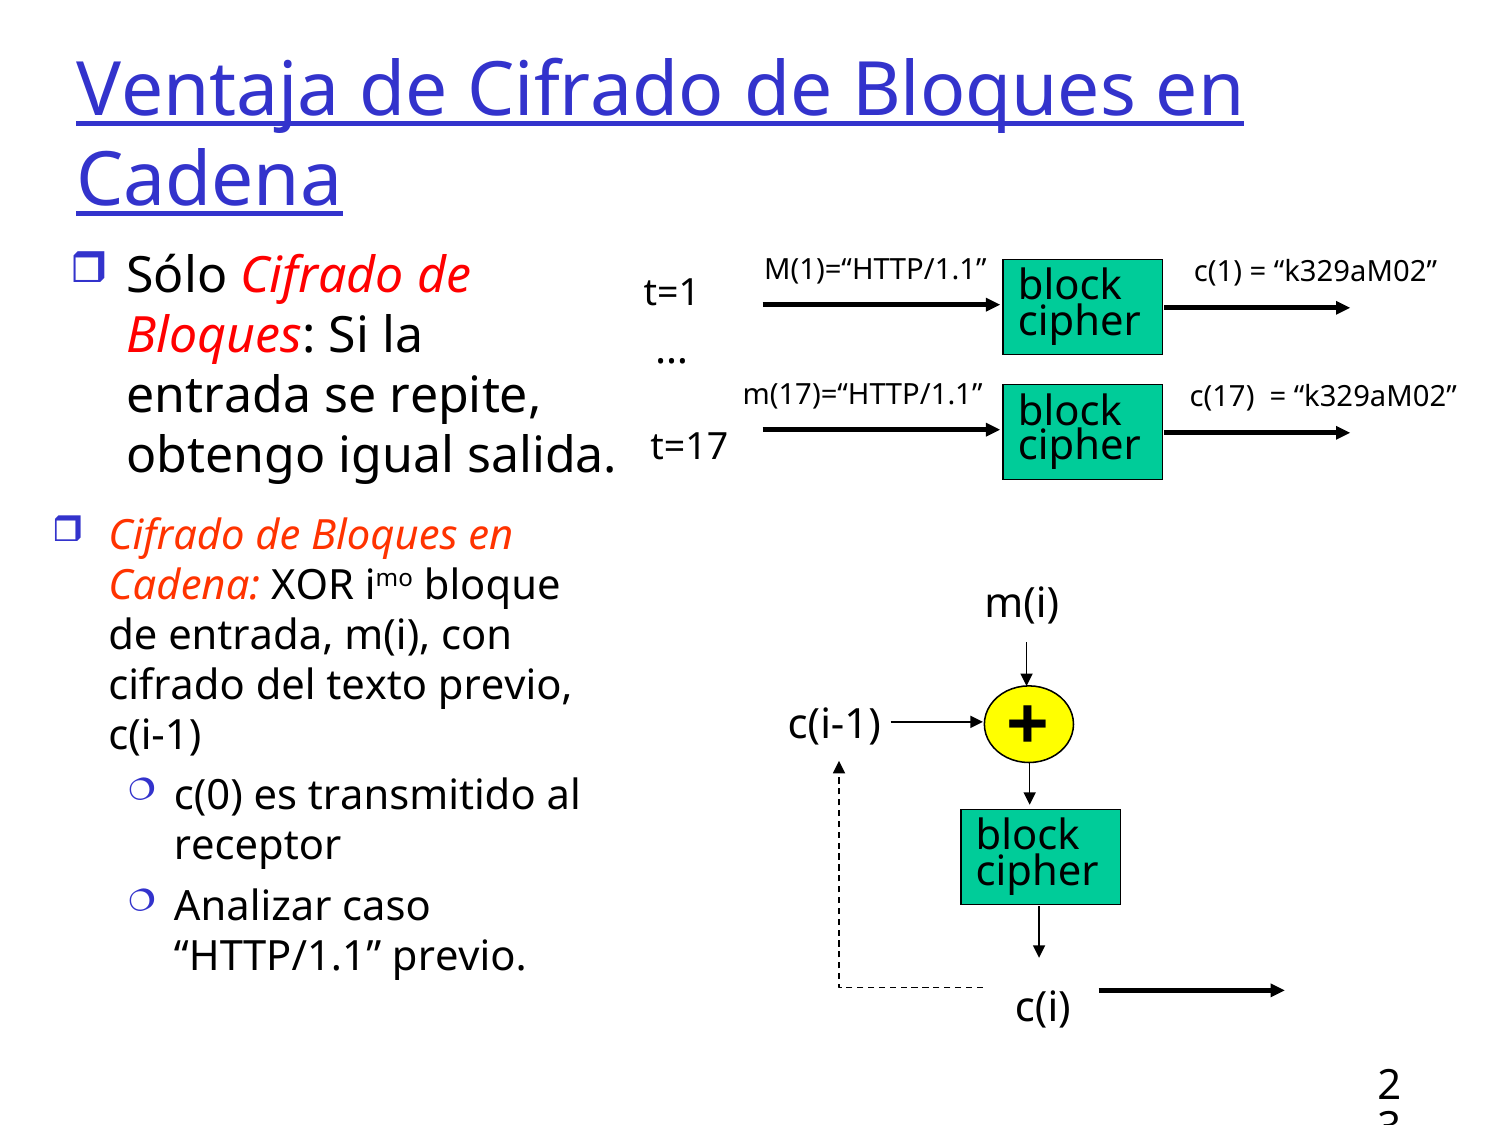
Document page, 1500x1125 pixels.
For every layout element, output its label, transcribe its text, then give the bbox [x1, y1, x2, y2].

text_box t=1 [628, 259, 715, 321]
text_box m(i) [969, 568, 1074, 634]
text_box Cifrado de Bloques en Cadena: XOR imo bloque de entrada, m(i), con cifrado del texto previo, c(i-1) c(0) es transmitido al receptor Analizar caso “HTTP/1.1” previo. [37, 499, 633, 1071]
text_box M(1)=“HTTP/1.1” [749, 242, 1002, 294]
text_box [984, 702, 992, 746]
text_box + [992, 667, 1065, 774]
list Sólo Cifrado de Bloques: Si la entrada se repite, obtengo igual salida. [55, 235, 636, 521]
text_box c(1) = “k329aM02” [1179, 244, 1453, 295]
text_box … [640, 314, 704, 381]
text_box [1065, 701, 1074, 747]
text_box block cipher [960, 809, 1121, 905]
text_box c(i) [1000, 972, 1086, 1038]
text_box block cipher [1003, 384, 1163, 480]
text_box block cipher [1003, 259, 1163, 355]
text_box t=17 [635, 414, 744, 475]
text_box c(i-1) [772, 688, 896, 755]
text_box c(17) = “k329aM02” [1174, 369, 1473, 420]
text_box m(17)=“HTTP/1.1” [727, 367, 998, 419]
title Ventaja de Cifrado de Bloques en Cadena [61, 32, 1362, 229]
